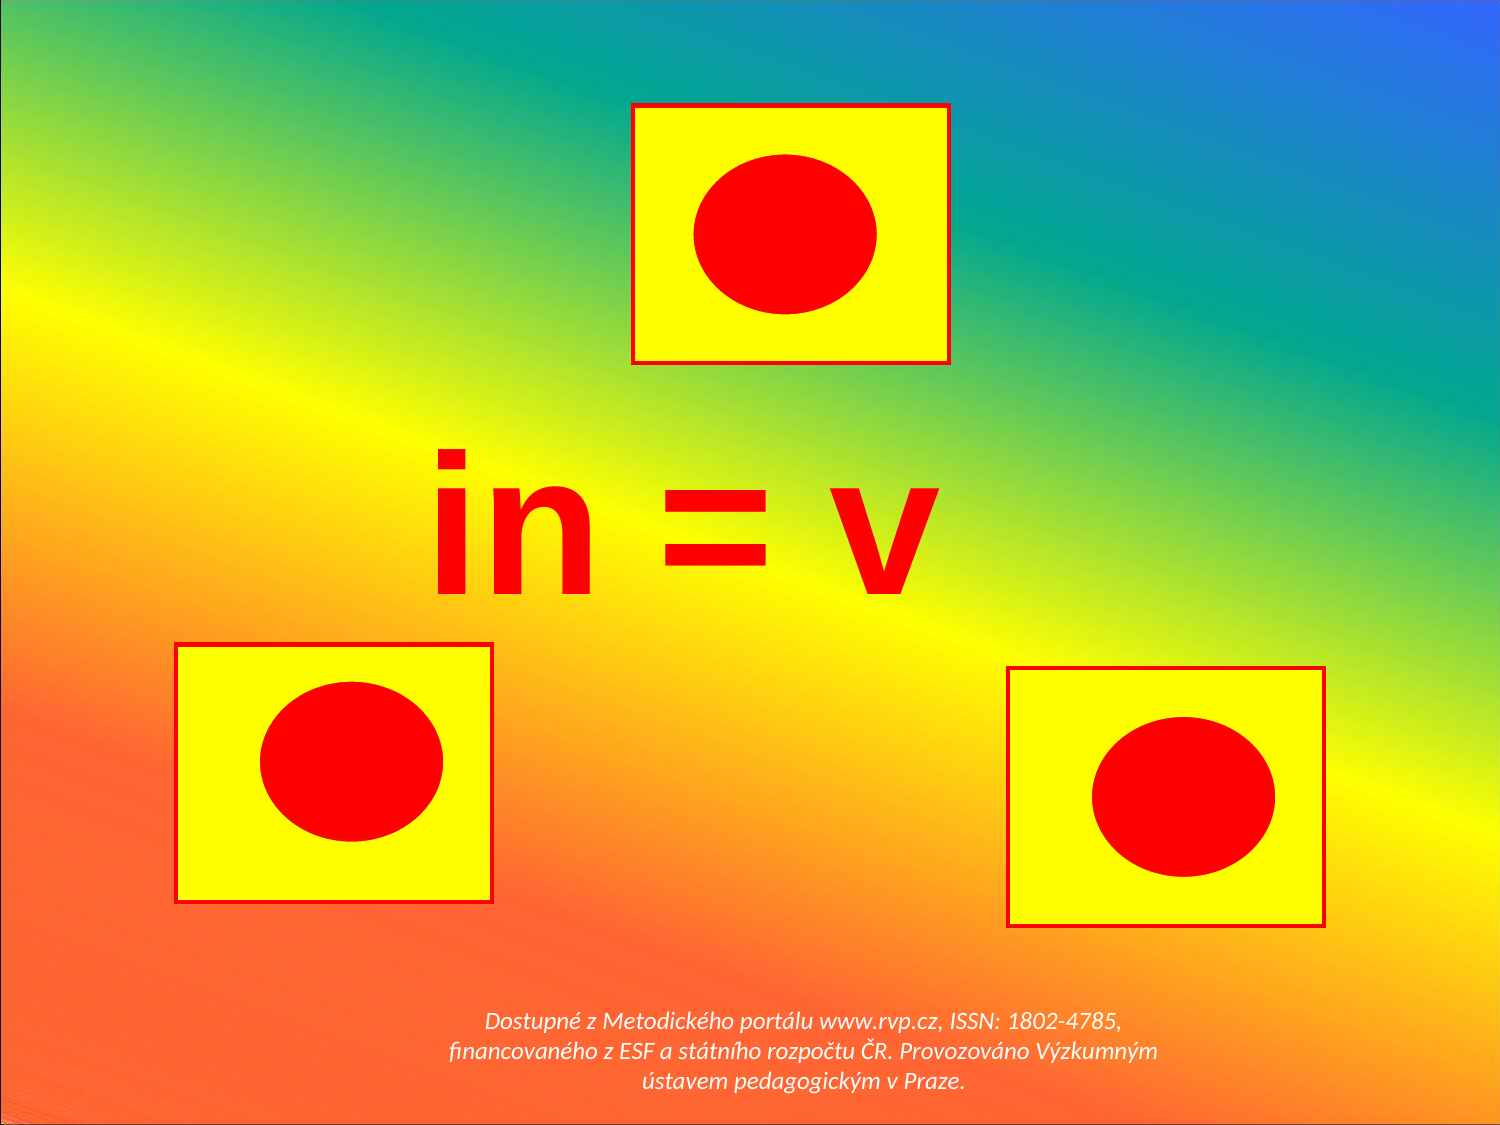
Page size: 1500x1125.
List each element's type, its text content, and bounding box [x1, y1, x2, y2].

text_box [632, 105, 950, 364]
text_box in = v [410, 386, 1442, 643]
text_box [175, 644, 493, 903]
title [35, 304, 1500, 727]
text_box Dostupné z Metodického portálu www.rvp.cz, ISSN: 1802-4785, financovaného z ESF a státního rozpočtu ČR. Provozováno Výzkumným ústavem pedagogickým v Praze. [421, 1019, 1187, 1080]
text_box [1007, 667, 1325, 926]
picture [0, 0, 1500, 1125]
